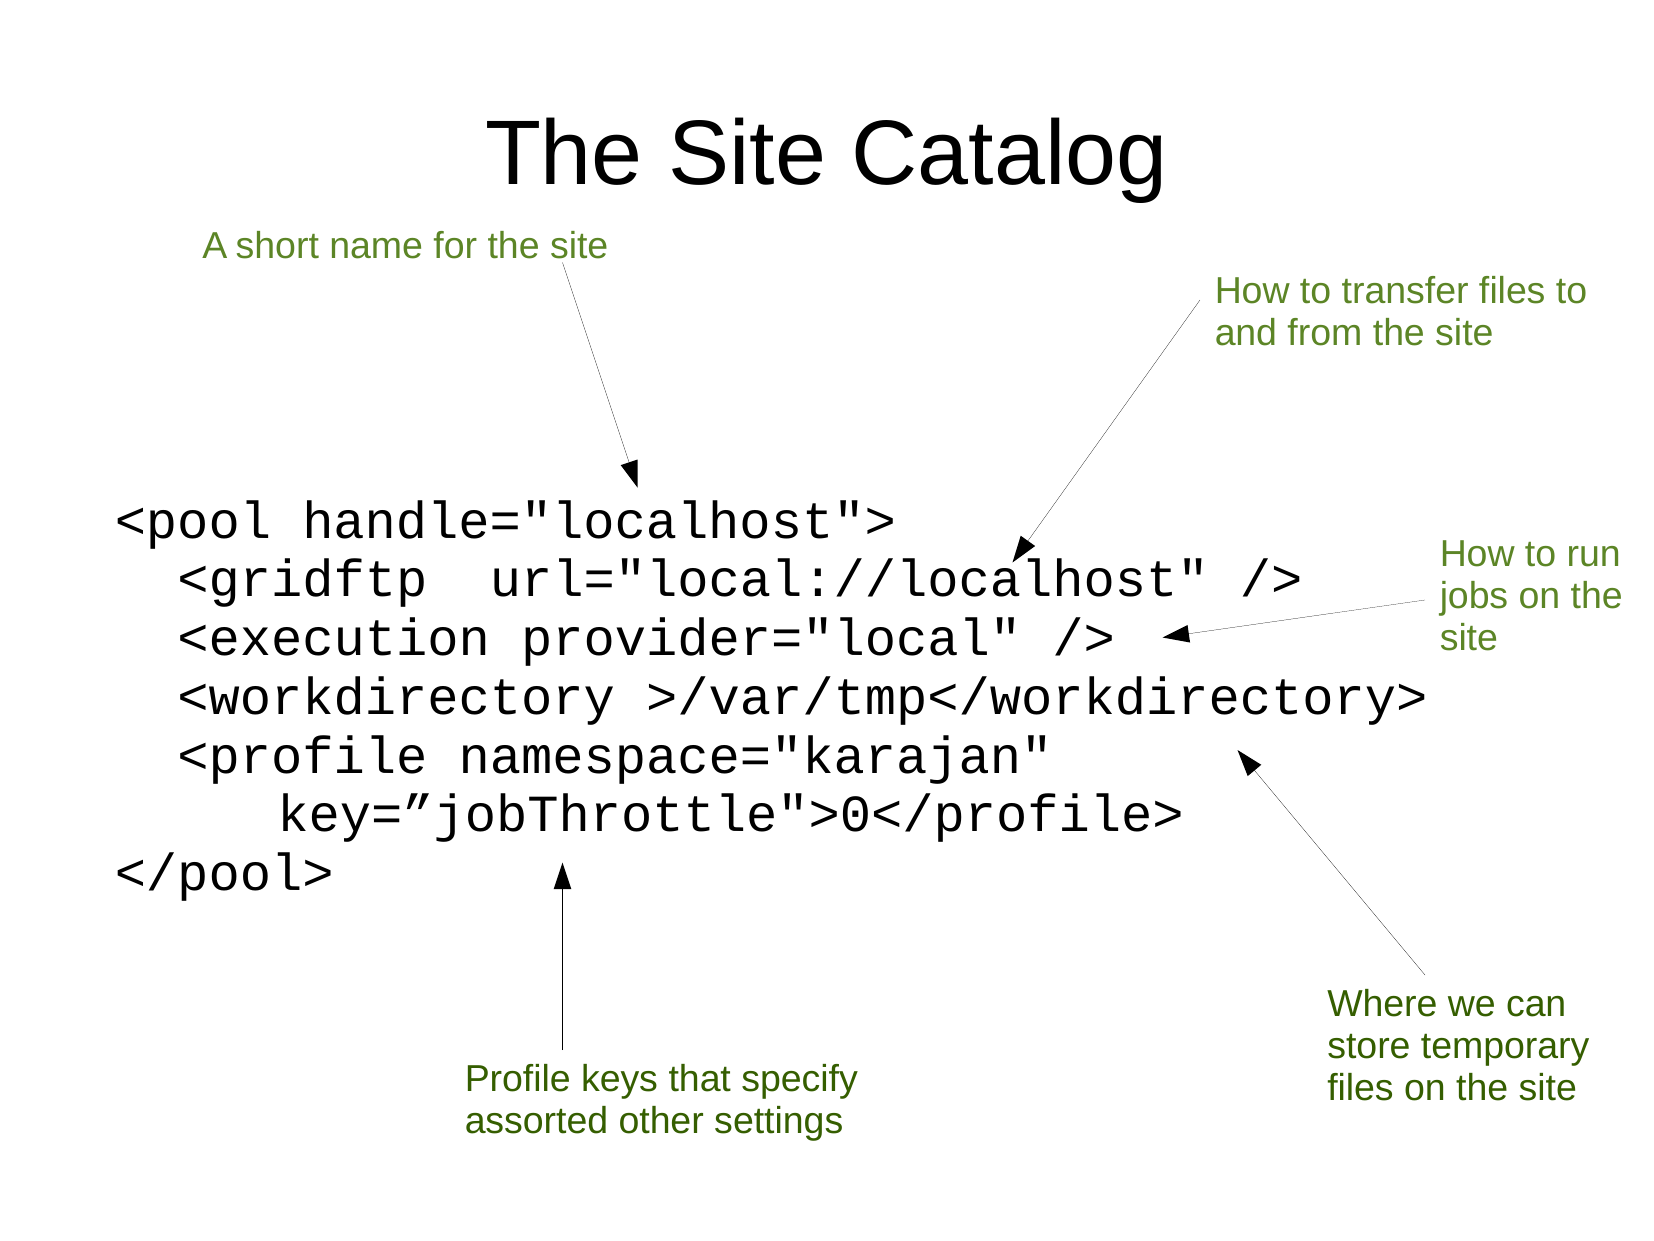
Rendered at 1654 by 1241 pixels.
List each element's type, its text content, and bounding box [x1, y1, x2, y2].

text_box Profile keys that specify assorted other settings [450, 1050, 976, 1152]
text_box How to transfer files to and from the site [1200, 262, 1603, 364]
title The Site Catalog [82, 49, 1571, 257]
text_box Where we can store temporary files on the site [1312, 975, 1613, 1120]
text_box <pool handle="localhost"> <gridftp url="local://localhost" /> <execution provider="local" /> <workdirectory >/var/tmp</workdirectory> <profile namespace="karajan" key=”jobThrottle">0</profile> </pool> [37, 487, 1576, 914]
text_box A short name for the site [187, 217, 624, 276]
text_box How to run jobs on the site [1425, 525, 1651, 670]
